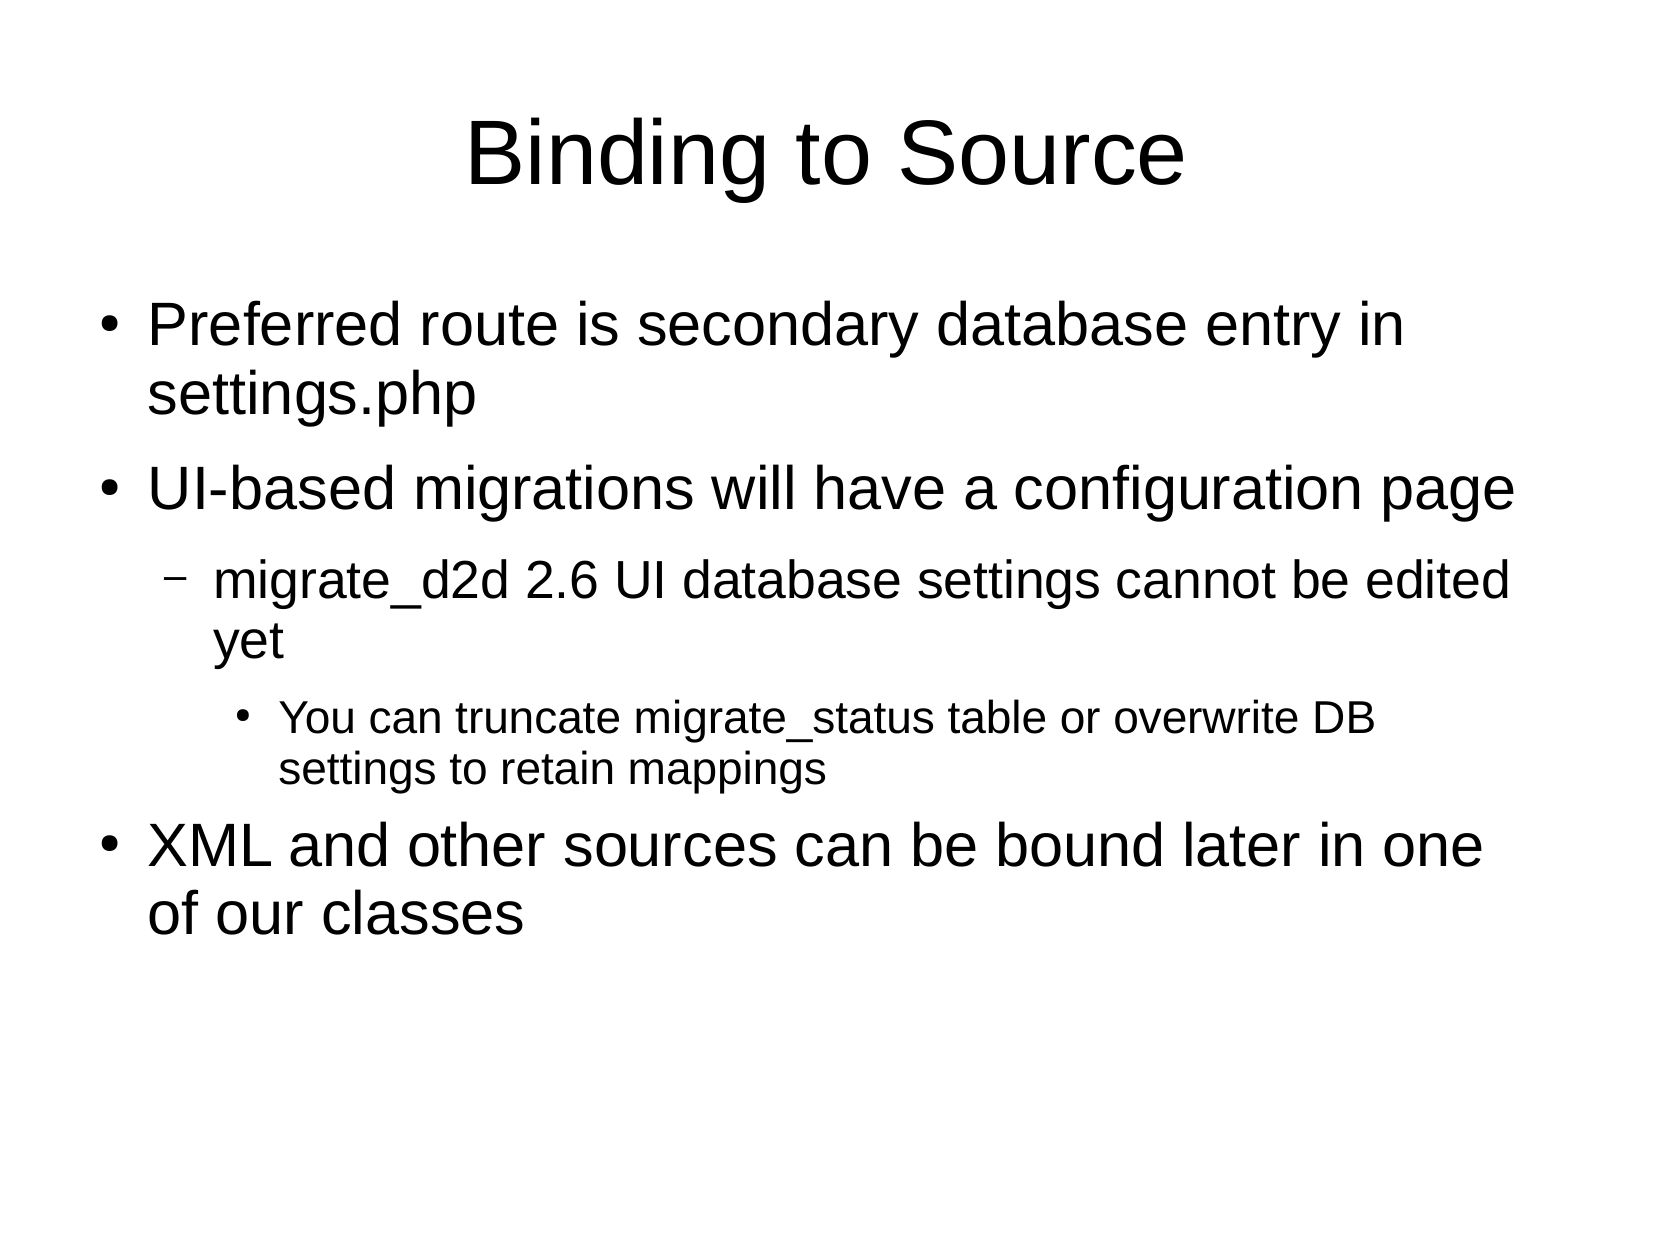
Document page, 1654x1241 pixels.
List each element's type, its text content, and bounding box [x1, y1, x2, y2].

list Preferred route is secondary database entry in settings.php UI-based migrations will have a configuration page migrate_d2d 2.6 UI database settings cannot be edited yet You can truncate migrate_status table or overwrite DB settings to retain mappings XML and other sources can be bound later in one of our classes [82, 290, 1538, 1010]
title Binding to Source [82, 49, 1571, 257]
